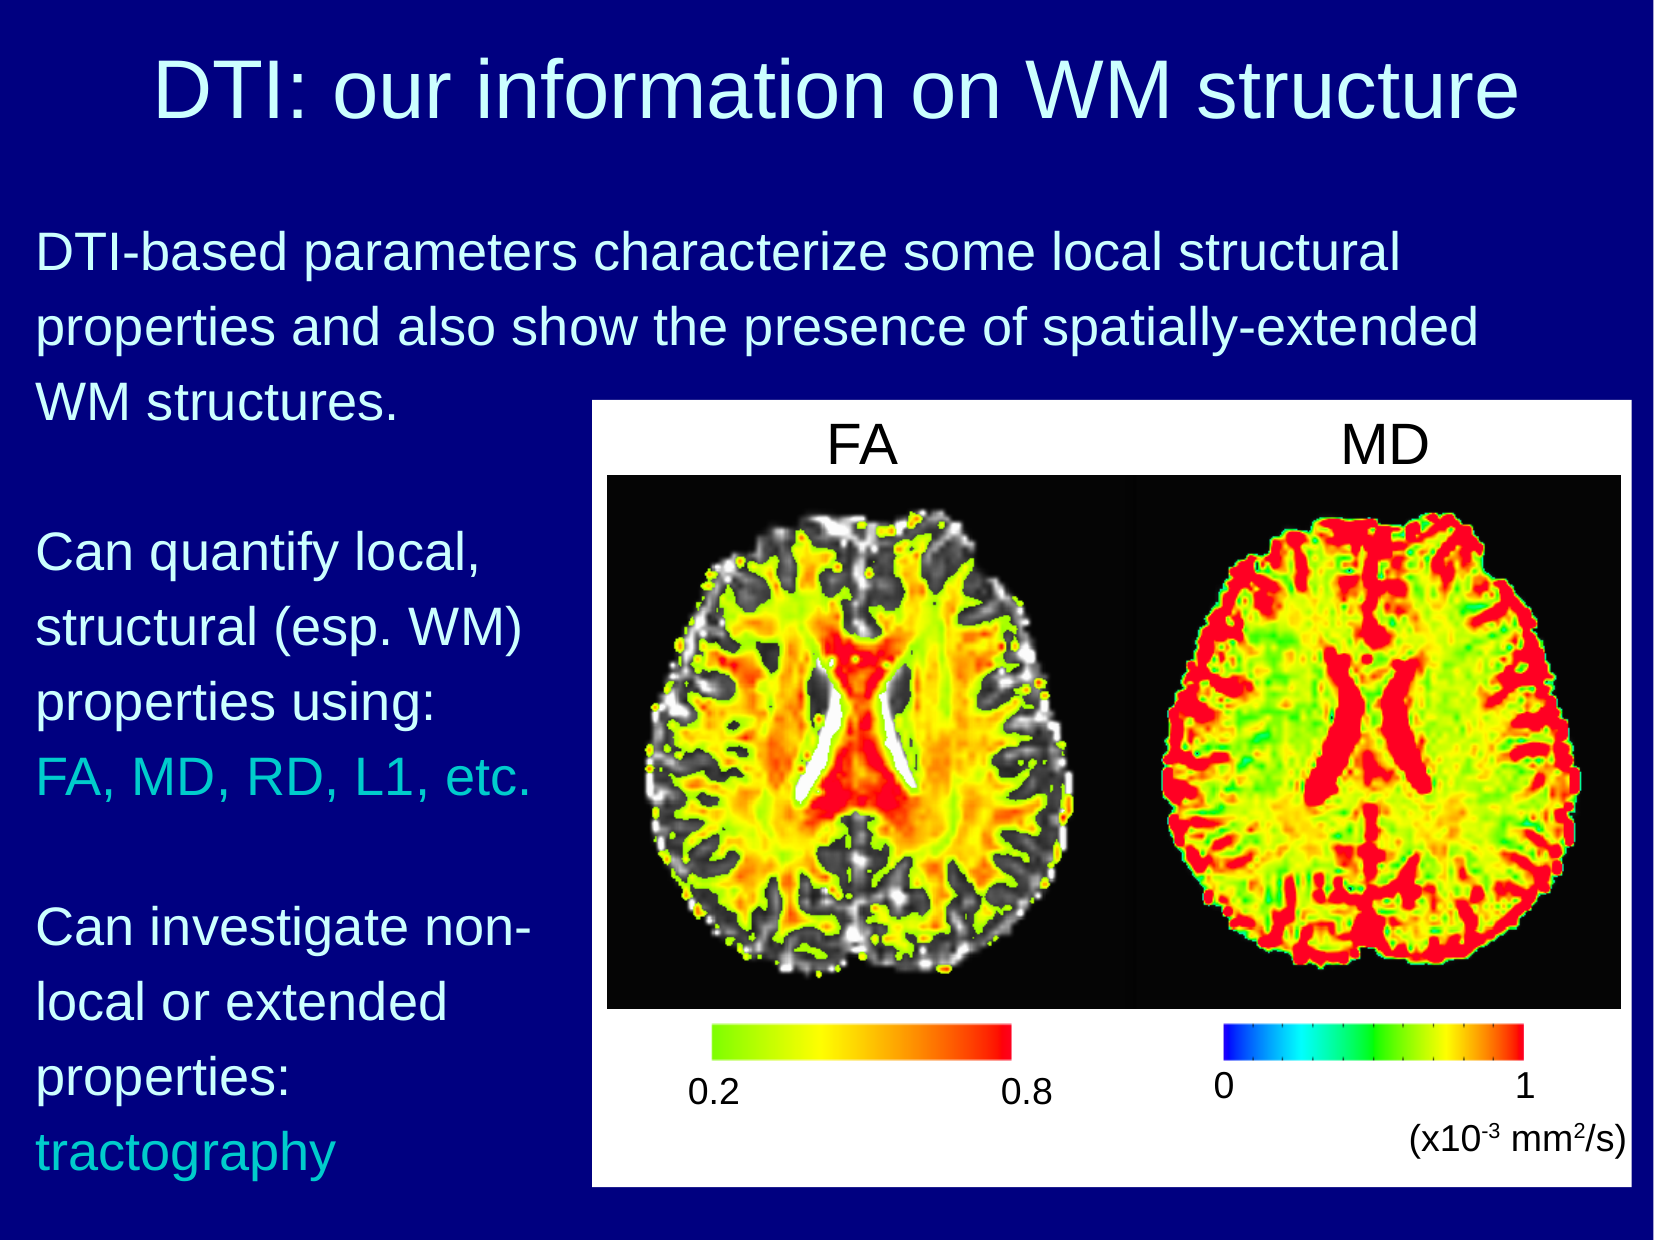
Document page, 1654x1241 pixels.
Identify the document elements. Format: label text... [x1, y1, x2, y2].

picture [711, 1023, 1012, 1061]
title DTI: our information on WM structure [93, 6, 1582, 175]
text_box 0 [1198, 1057, 1374, 1131]
text_box 1 [1500, 1057, 1551, 1110]
text_box MD [1325, 404, 1501, 485]
text_box [1512, 399, 1632, 1110]
picture [1223, 1023, 1524, 1061]
text_box 0.8 [986, 1062, 1068, 1137]
picture [1512, 475, 1621, 1009]
text_box FA [812, 404, 987, 485]
text_box (x10-3 mm2/s) [1393, 1110, 1643, 1185]
text_box DTI-based parameters characterize some local structural properties and also show the presence of spatially-extended WM structures. Can quantify local, structural (esp. WM) properties using: FA, MD, RD, L1, etc. Can investigate non- local or extended properties: tractography [20, 199, 1512, 1190]
